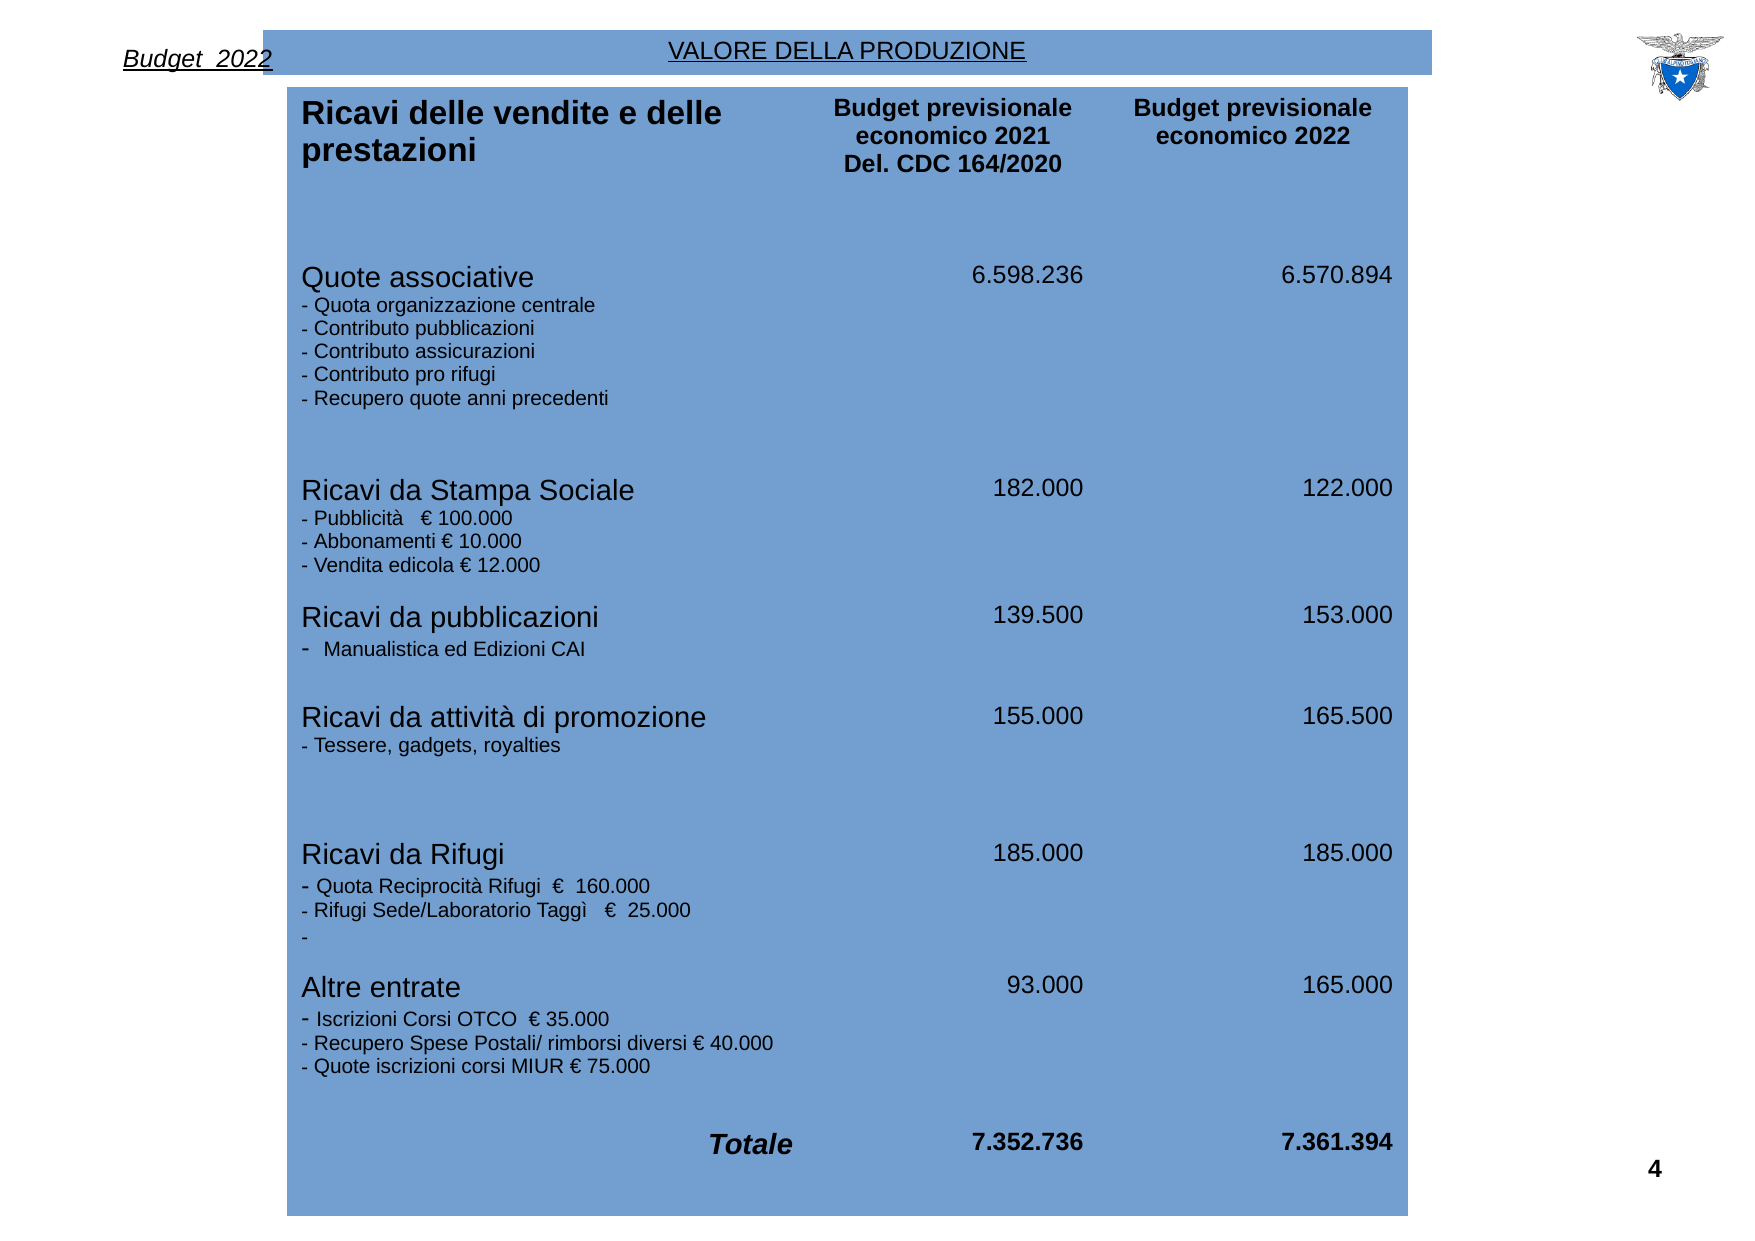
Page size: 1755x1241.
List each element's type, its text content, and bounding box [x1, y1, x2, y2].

text_box Budget 2022 [50, 35, 346, 82]
table_cell 7.361.394 [1099, 1120, 1408, 1216]
table_cell 185.000 [808, 831, 1099, 963]
table_cell Ricavi da pubblicazioni - Manualistica ed Edizioni CAI [287, 594, 808, 694]
table_cell Ricavi da Rifugi Quota Reciprocità Rifugi € 160.000 Rifugi Sede/Laboratorio Taggì € 25.000 [287, 831, 808, 963]
table_cell 139.500 [808, 594, 1099, 694]
table_cell Altre entrate Iscrizioni Corsi OTCO € 35.000 Recupero Spese Postali/ rimborsi diversi € 40.000 Quote iscrizioni corsi MIUR € 75.000 [287, 963, 808, 1120]
table_header Ricavi delle vendite e delle prestazioni [287, 87, 808, 253]
table_cell 93.000 [808, 963, 1099, 1120]
table_cell 155.000 [808, 694, 1099, 831]
table_cell 122.000 [1099, 467, 1408, 594]
table_header Budget previsionale economico 2021 Del. CDC 164/2020 [808, 87, 1099, 253]
table_header VALORE DELLA PRODUZIONE [263, 30, 1432, 75]
picture [1633, 29, 1728, 108]
table_cell 7.352.736 [808, 1120, 1099, 1216]
table_cell 165.500 [1099, 694, 1408, 831]
table_cell 182.000 [808, 467, 1099, 594]
table_cell Quote associative - Quota organizzazione centrale Contributo pubblicazioni Contributo assicurazioni Contributo pro rifugi Recupero quote anni precedenti [287, 253, 808, 467]
table_cell Totale [287, 1120, 808, 1216]
table_header Budget previsionale economico 2022 [1099, 87, 1408, 253]
table_cell 6.570.894 [1099, 253, 1408, 467]
table_cell 185.000 [1099, 831, 1408, 963]
table_cell Ricavi da attività di promozione Tessere, gadgets, royalties [287, 694, 808, 831]
table_cell 6.598.236 [808, 253, 1099, 467]
table_cell 153.000 [1099, 594, 1408, 694]
table_cell 165.000 [1099, 963, 1408, 1120]
text_box 4 [1633, 1145, 1681, 1191]
table_cell Ricavi da Stampa Sociale Pubblicità € 100.000 Abbonamenti € 10.000 Vendita edicola € 12.000 [287, 467, 808, 594]
